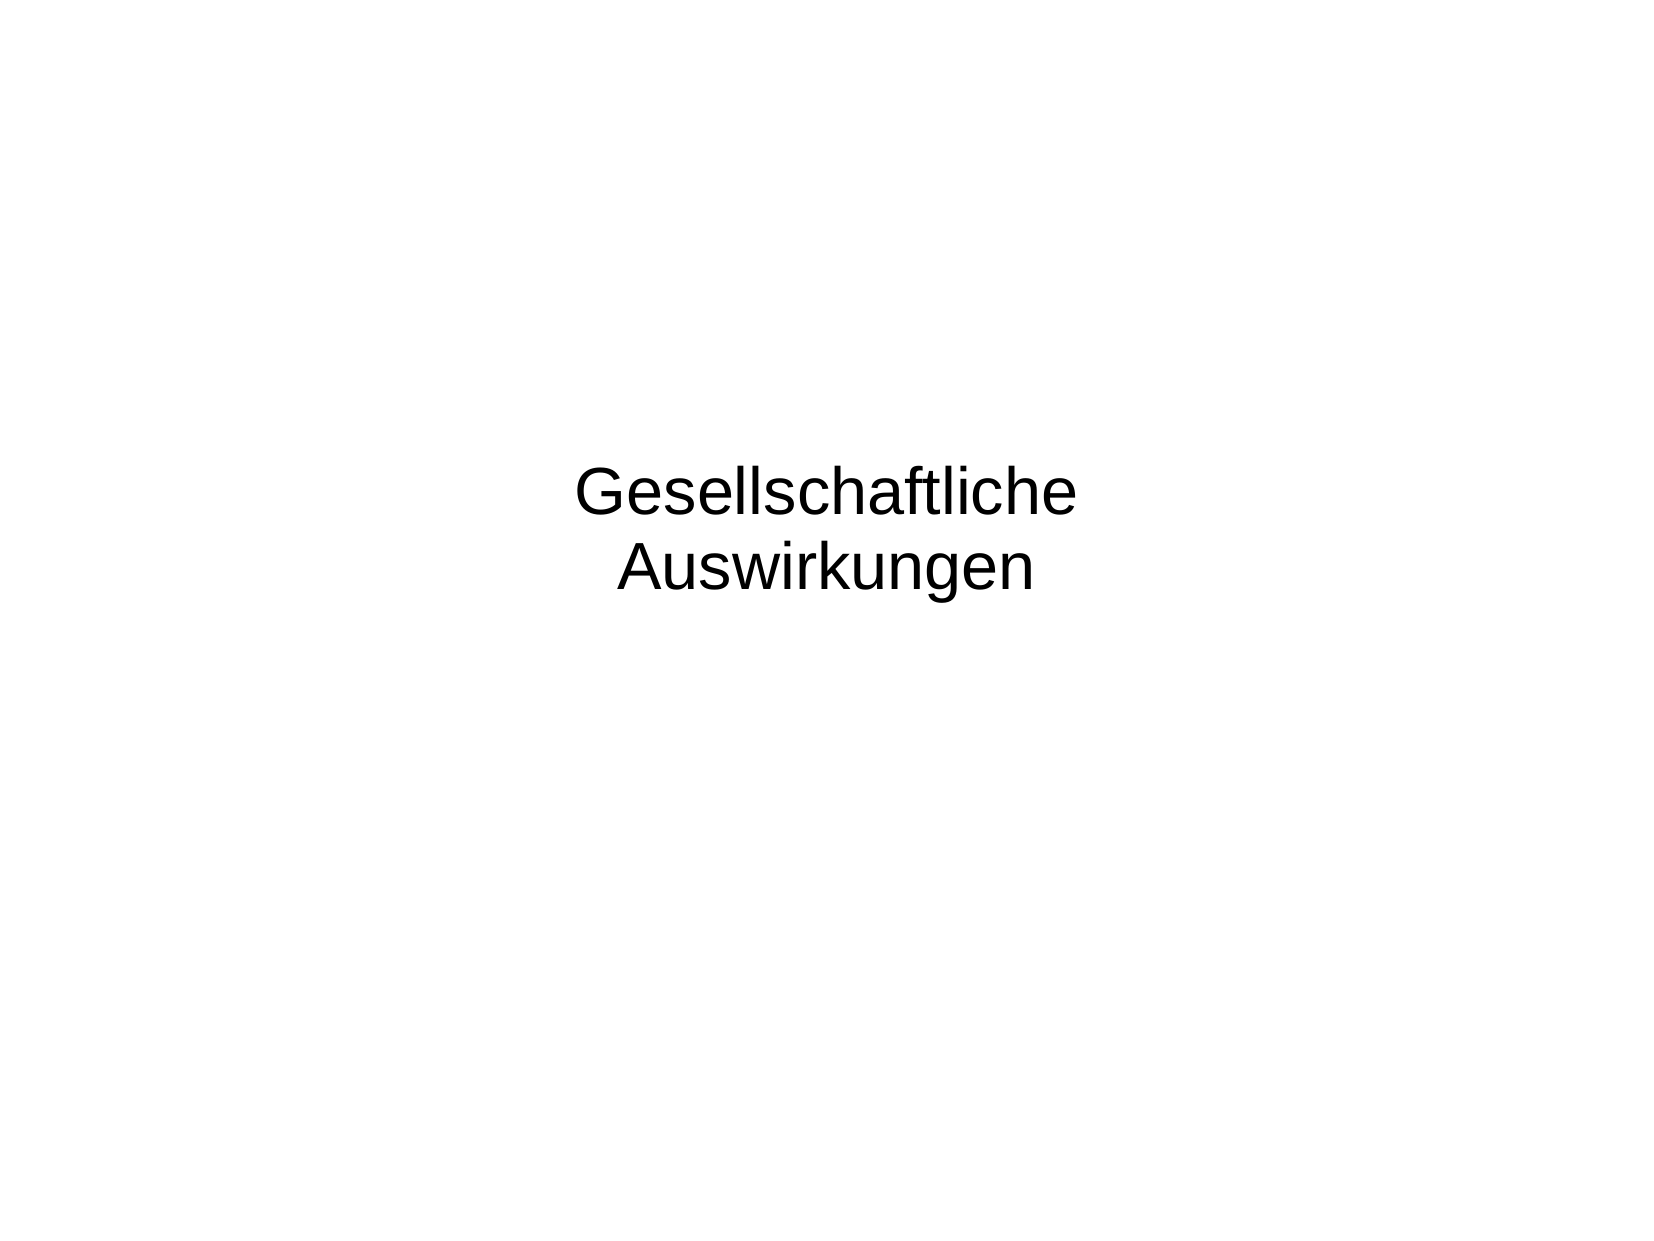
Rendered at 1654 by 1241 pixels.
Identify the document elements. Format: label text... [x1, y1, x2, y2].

subtitle Gesellschaftliche Auswirkungen [82, 49, 1571, 1008]
